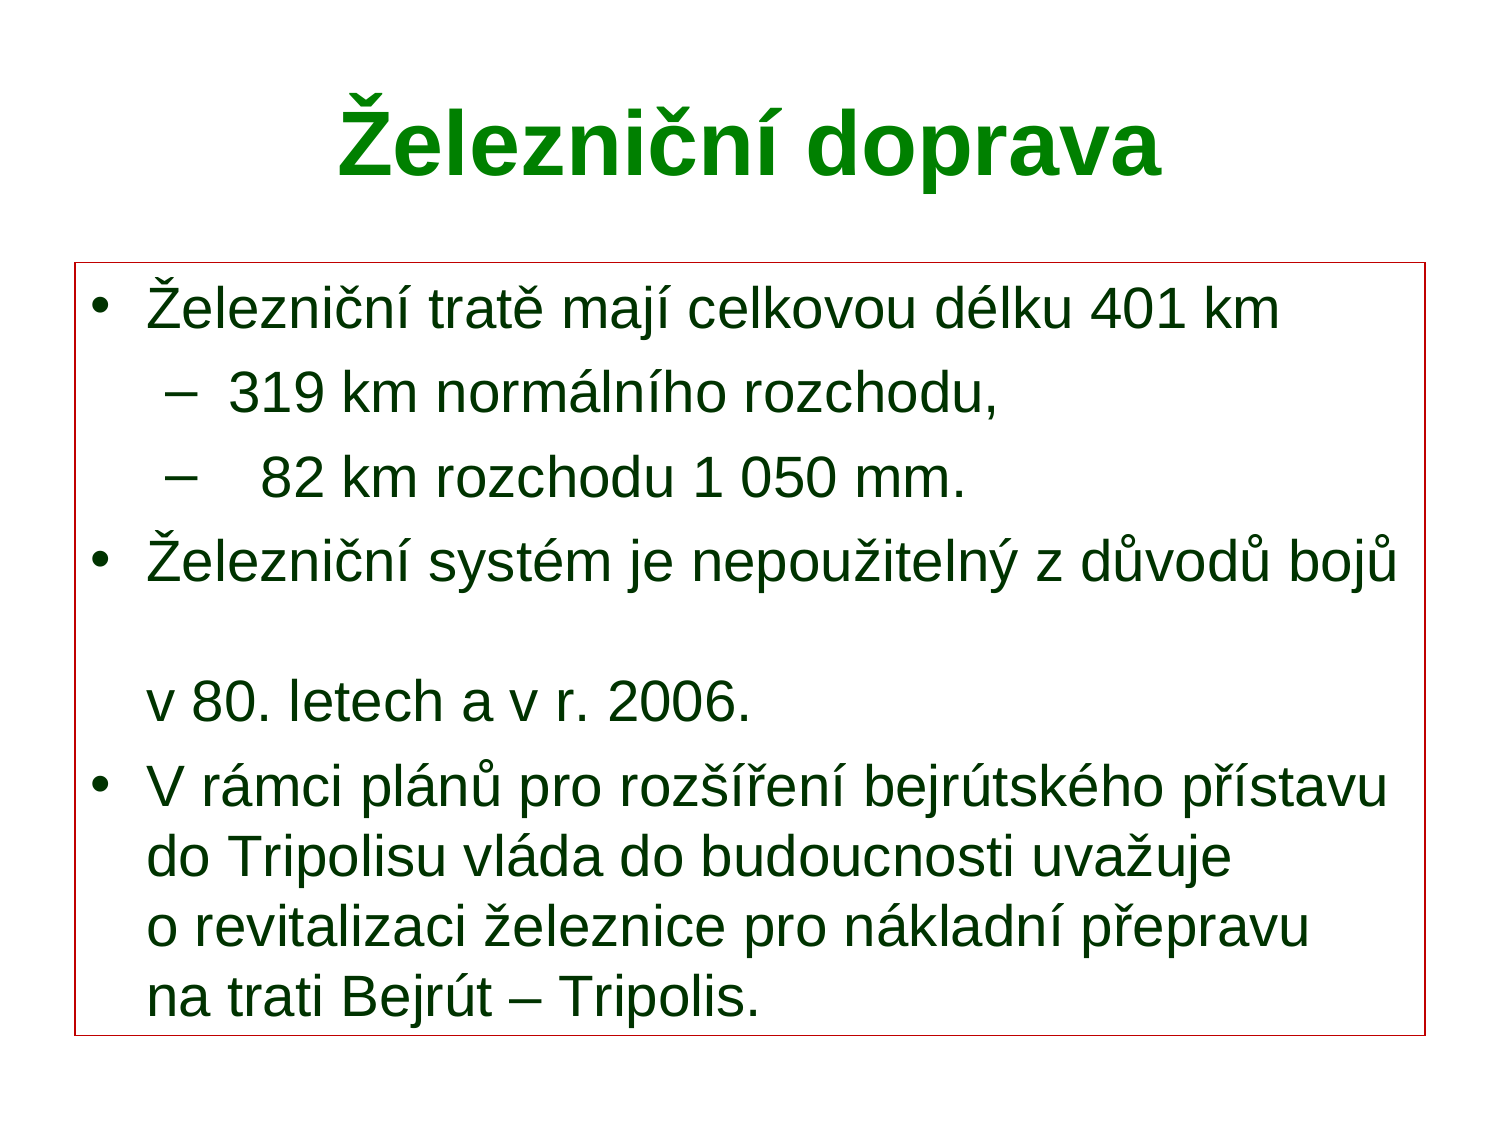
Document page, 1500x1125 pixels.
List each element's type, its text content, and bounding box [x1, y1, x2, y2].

title Železniční doprava [75, 45, 1426, 233]
list Železniční tratě mají celkovou délku 401 km 319 km normálního rozchodu, 82 km rozchodu 1 050 mm. Železniční systém je nepoužitelný z důvodů bojů v 80. letech a v r. 2006. V rámci plánů pro rozšíření bejrútského přístavu do Tripolisu vláda do budoucnosti uvažuje o revitalizaci železnice pro nákladní přepravu na trati Bejrút – Tripolis. [75, 262, 1426, 1036]
